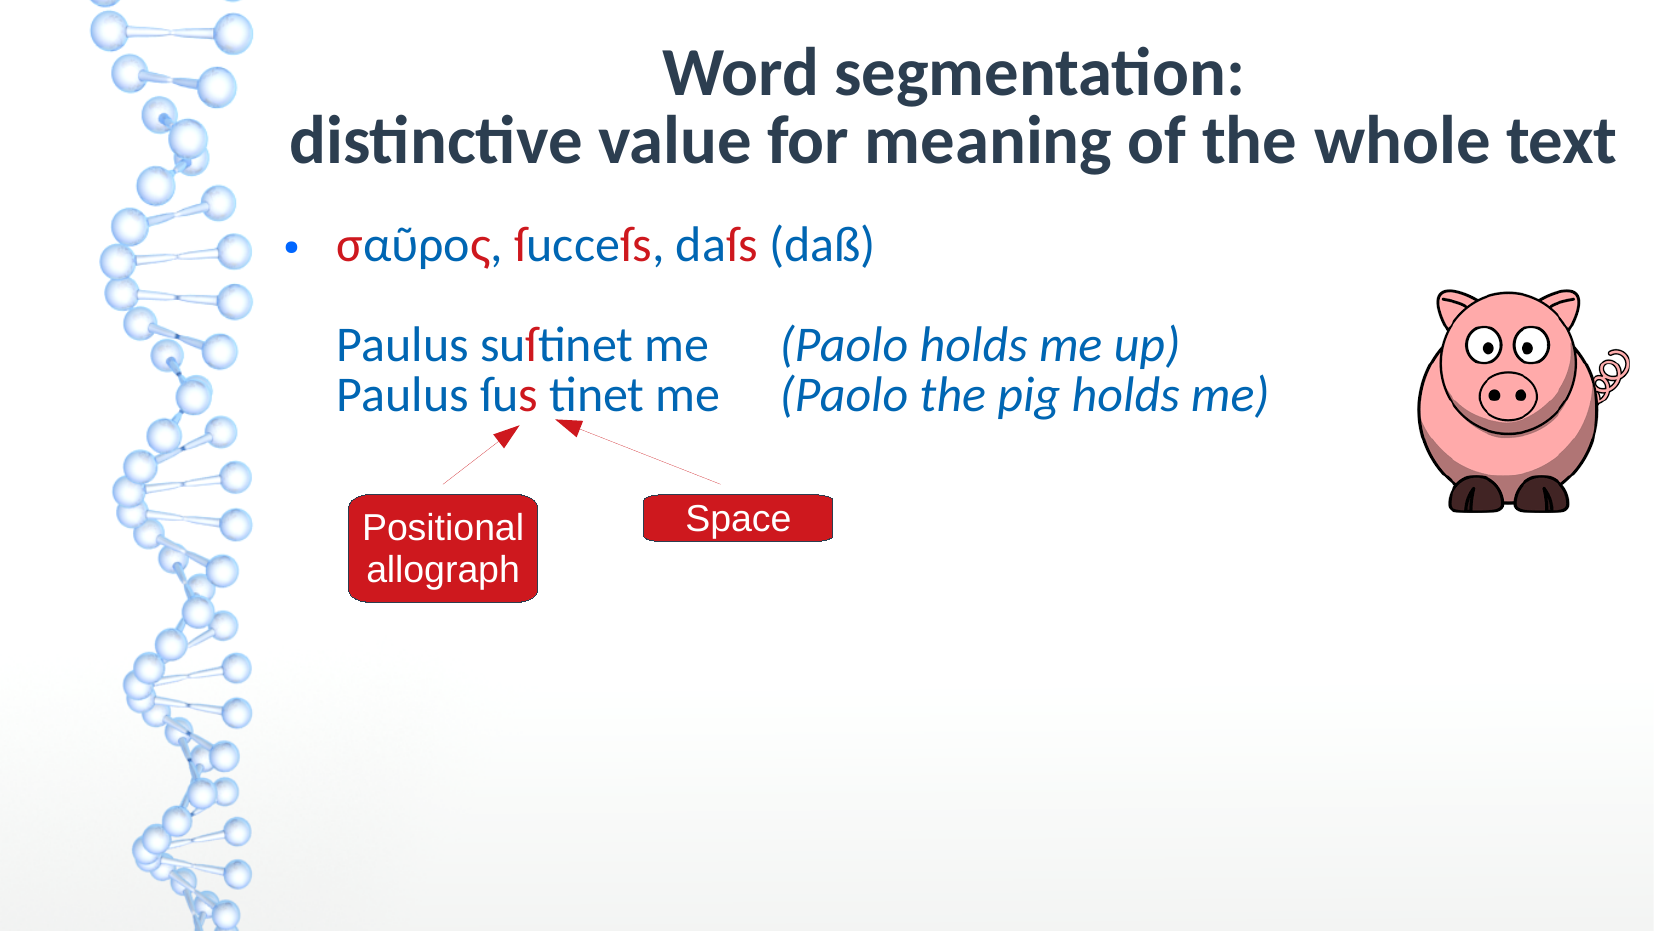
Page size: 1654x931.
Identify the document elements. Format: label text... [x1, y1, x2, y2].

list σαῦρος, ſucceſs, daſs (daß) Paulus suſtinet me (Paolo holds me up) Paulus ſus tinet me (Paolo the pig holds me) [265, 224, 1595, 764]
picture [0, 0, 1654, 931]
text_box Positional allograph [348, 494, 538, 603]
text_box Space [643, 494, 833, 542]
title Word segmentation: distinctive value for meaning of the whole text [265, 35, 1642, 189]
